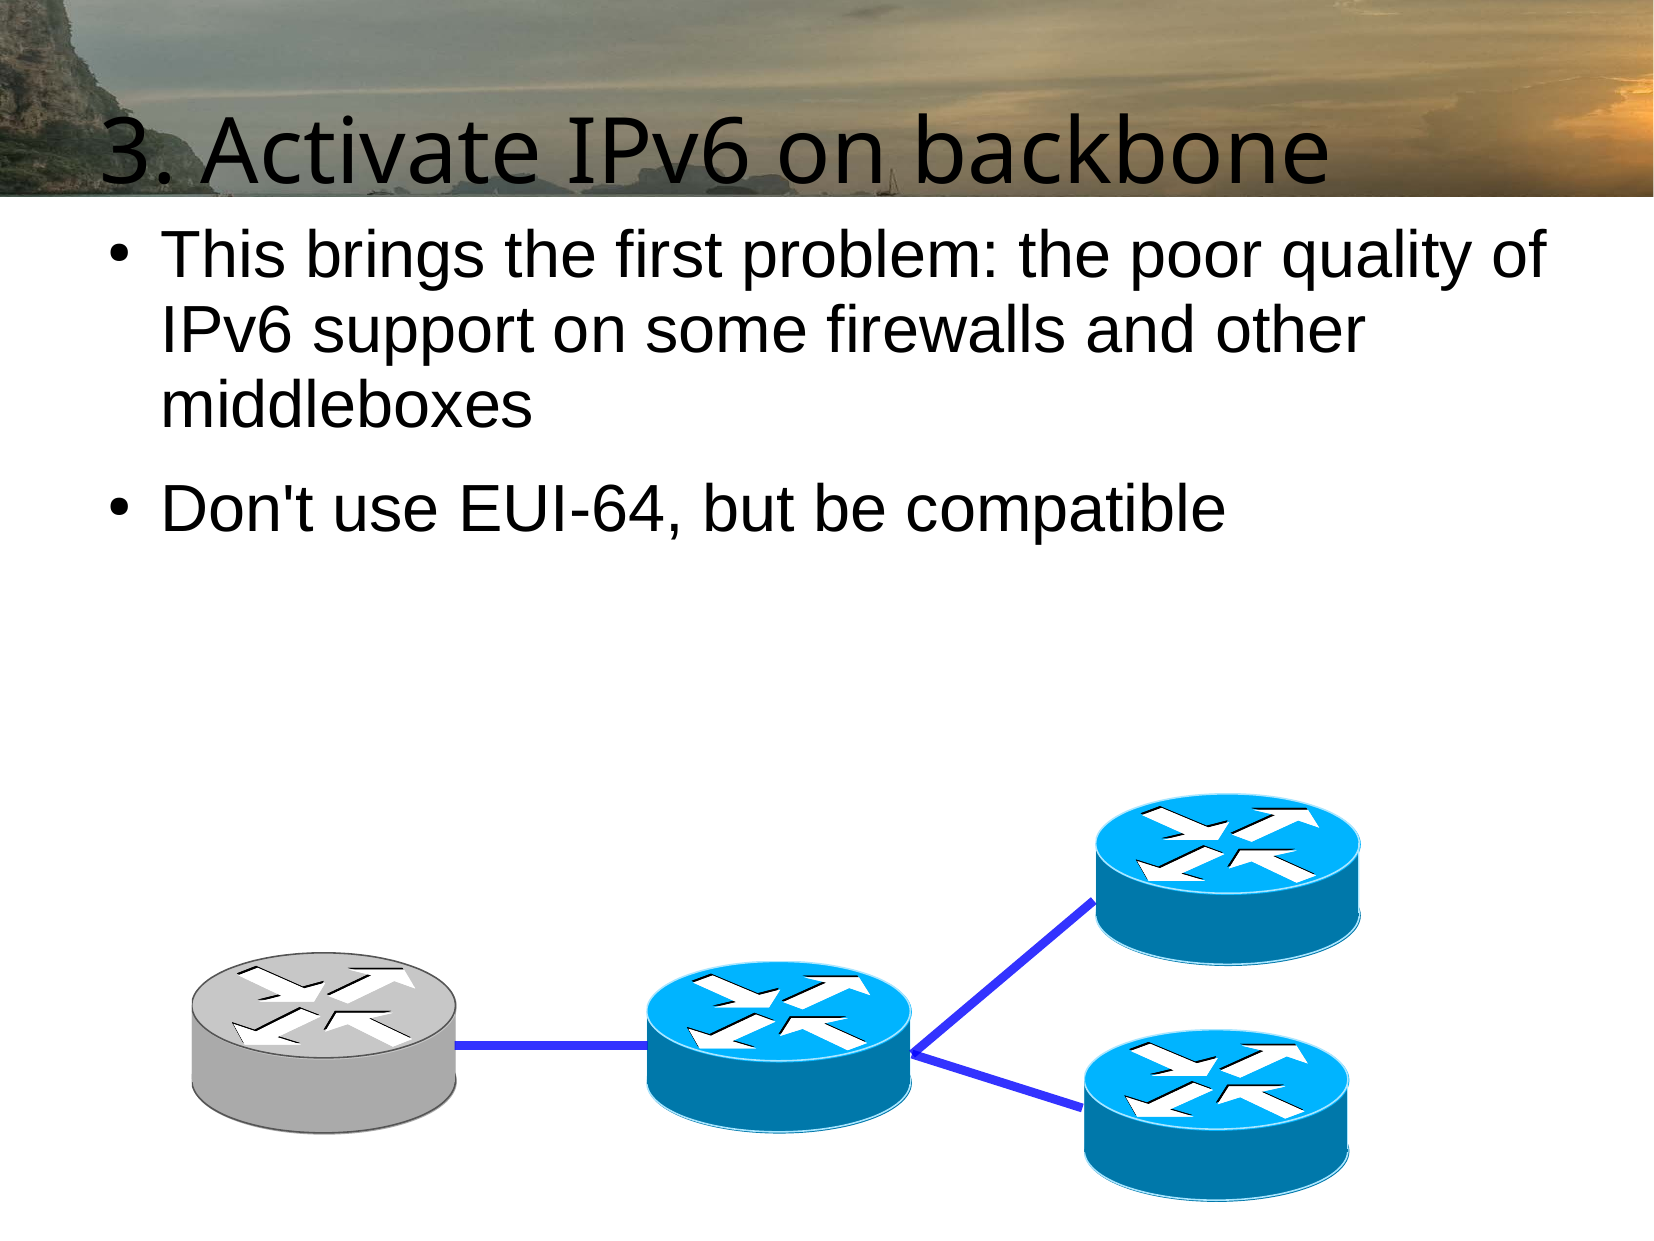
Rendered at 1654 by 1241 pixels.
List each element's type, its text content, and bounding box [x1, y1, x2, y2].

picture [1132, 1043, 1216, 1075]
picture [0, 0, 1654, 197]
picture [1219, 1086, 1302, 1118]
picture [1230, 850, 1314, 882]
picture [1095, 917, 1214, 967]
picture [1222, 1045, 1305, 1077]
picture [1084, 1029, 1350, 1088]
picture [1346, 1086, 1350, 1154]
picture [1143, 808, 1227, 839]
picture [1245, 1157, 1350, 1202]
picture [690, 1014, 773, 1048]
title 3. Activate IPv6 on backbone [100, 92, 1571, 203]
picture [1139, 847, 1222, 880]
picture [804, 1090, 912, 1134]
picture [1128, 1083, 1210, 1116]
picture [1233, 809, 1317, 841]
picture [1357, 846, 1361, 914]
picture [694, 975, 778, 1007]
picture [646, 961, 912, 1048]
picture [1095, 793, 1361, 851]
picture [1243, 917, 1361, 967]
picture [784, 977, 868, 1008]
picture [1084, 1153, 1188, 1202]
picture [191, 952, 457, 1135]
picture [781, 1017, 864, 1049]
picture [646, 1085, 755, 1134]
list This brings the first problem: the poor quality of IPv6 support on some firewalls and other middleboxes Don't use EUI-64, but be compatible [89, 217, 1578, 1241]
